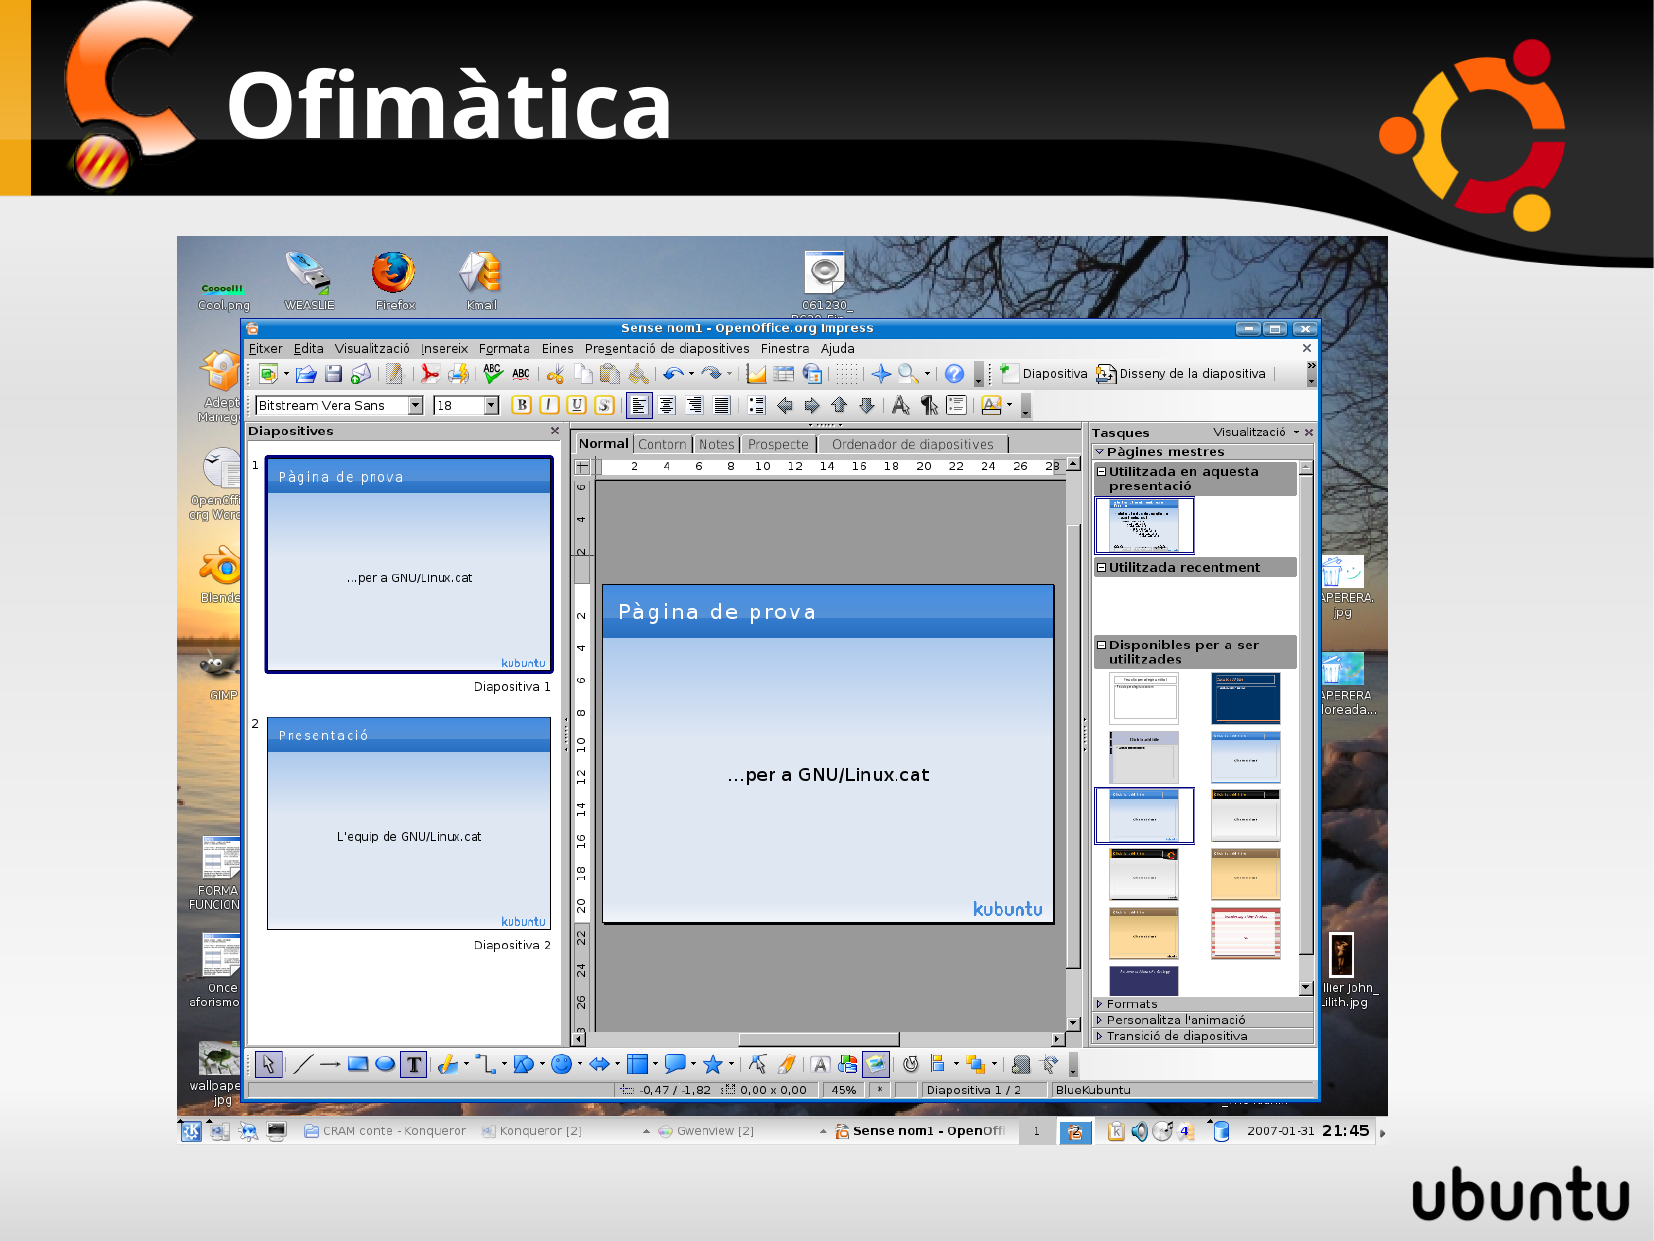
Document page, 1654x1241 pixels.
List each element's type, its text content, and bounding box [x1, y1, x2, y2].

title Ofimàtica [76, 0, 1565, 208]
picture [0, 0, 1654, 1241]
